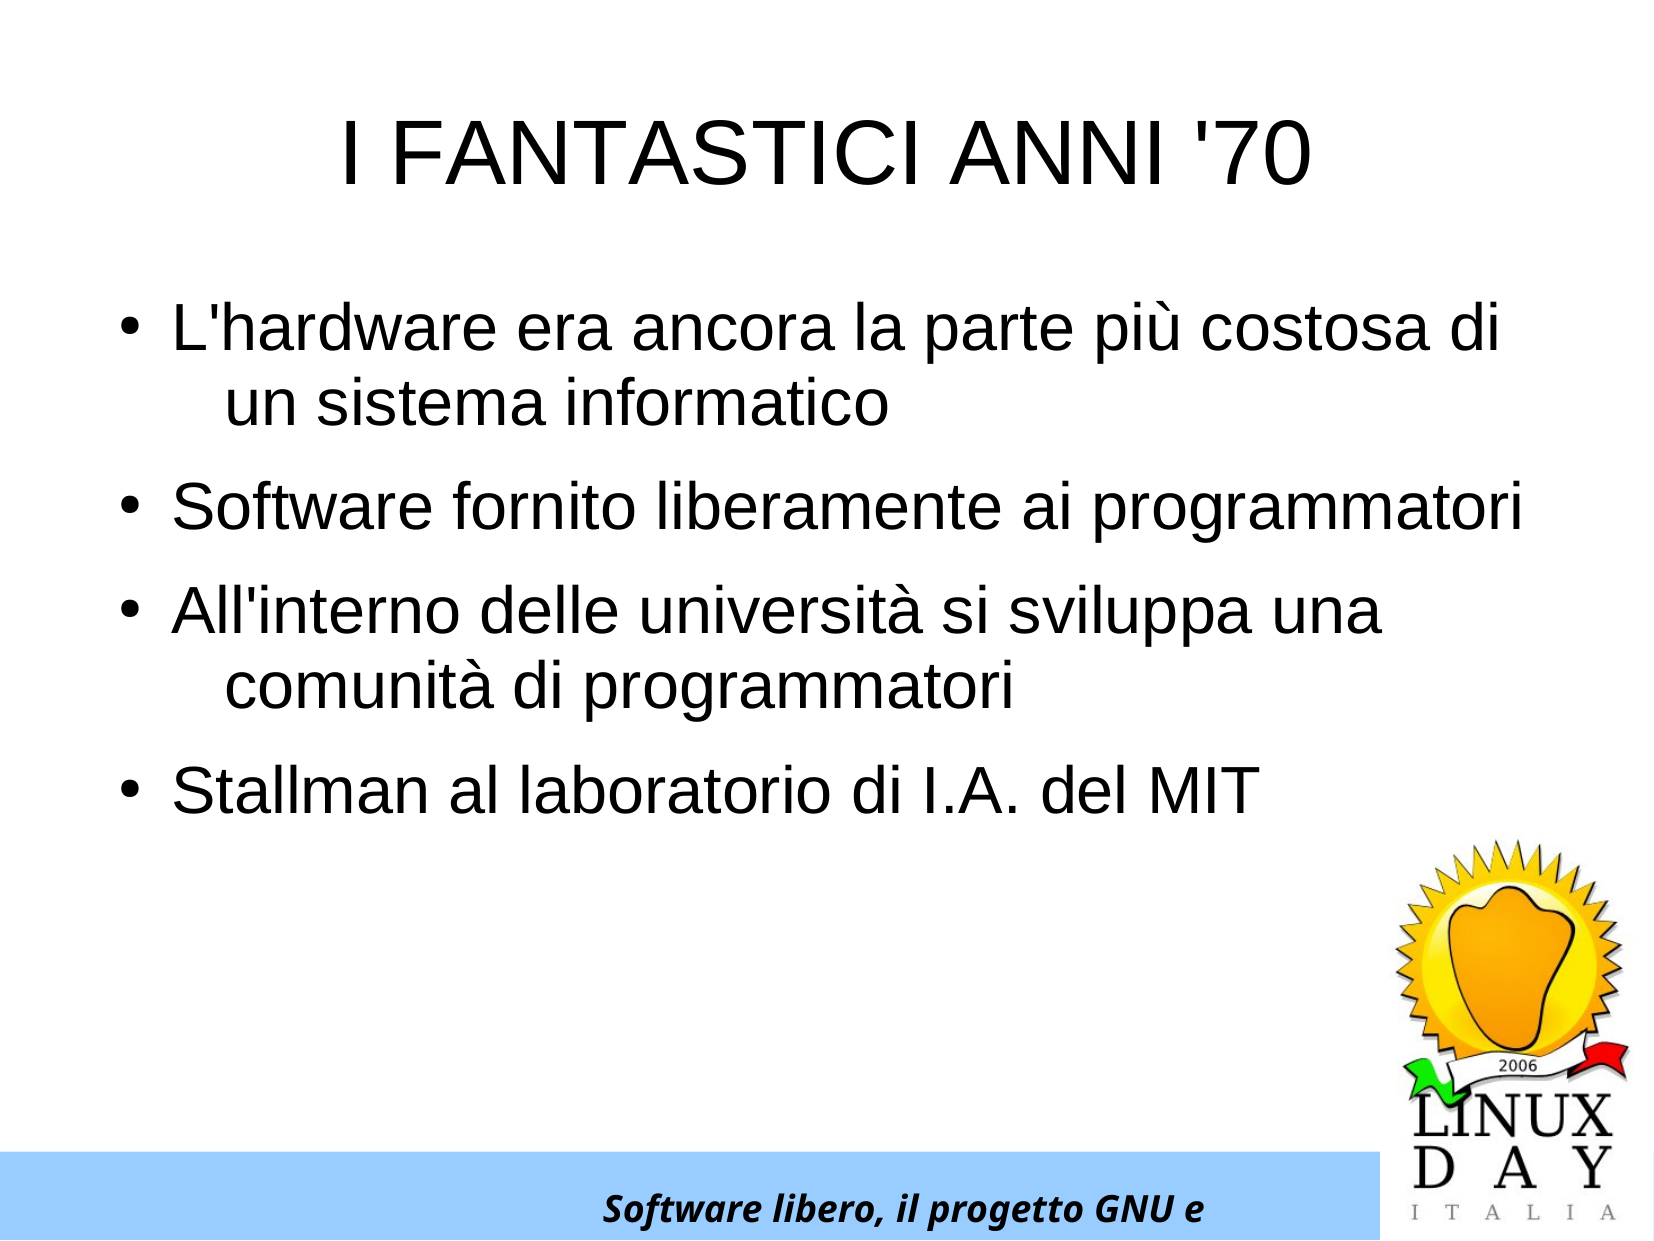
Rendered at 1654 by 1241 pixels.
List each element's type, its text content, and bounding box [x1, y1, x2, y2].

text_box Software libero, il progetto GNU e Linux [588, 1175, 1323, 1237]
list L'hardware era ancora la parte più costosa di un sistema informatico Software fornito liberamente ai programmatori All'interno delle università si sviluppa una comunità di programmatori Stallman al laboratorio di I.A. del MIT [82, 290, 1571, 1109]
picture [1380, 826, 1654, 1241]
text_box [0, 1151, 1380, 1241]
title I FANTASTICI ANNI '70 [82, 49, 1571, 257]
